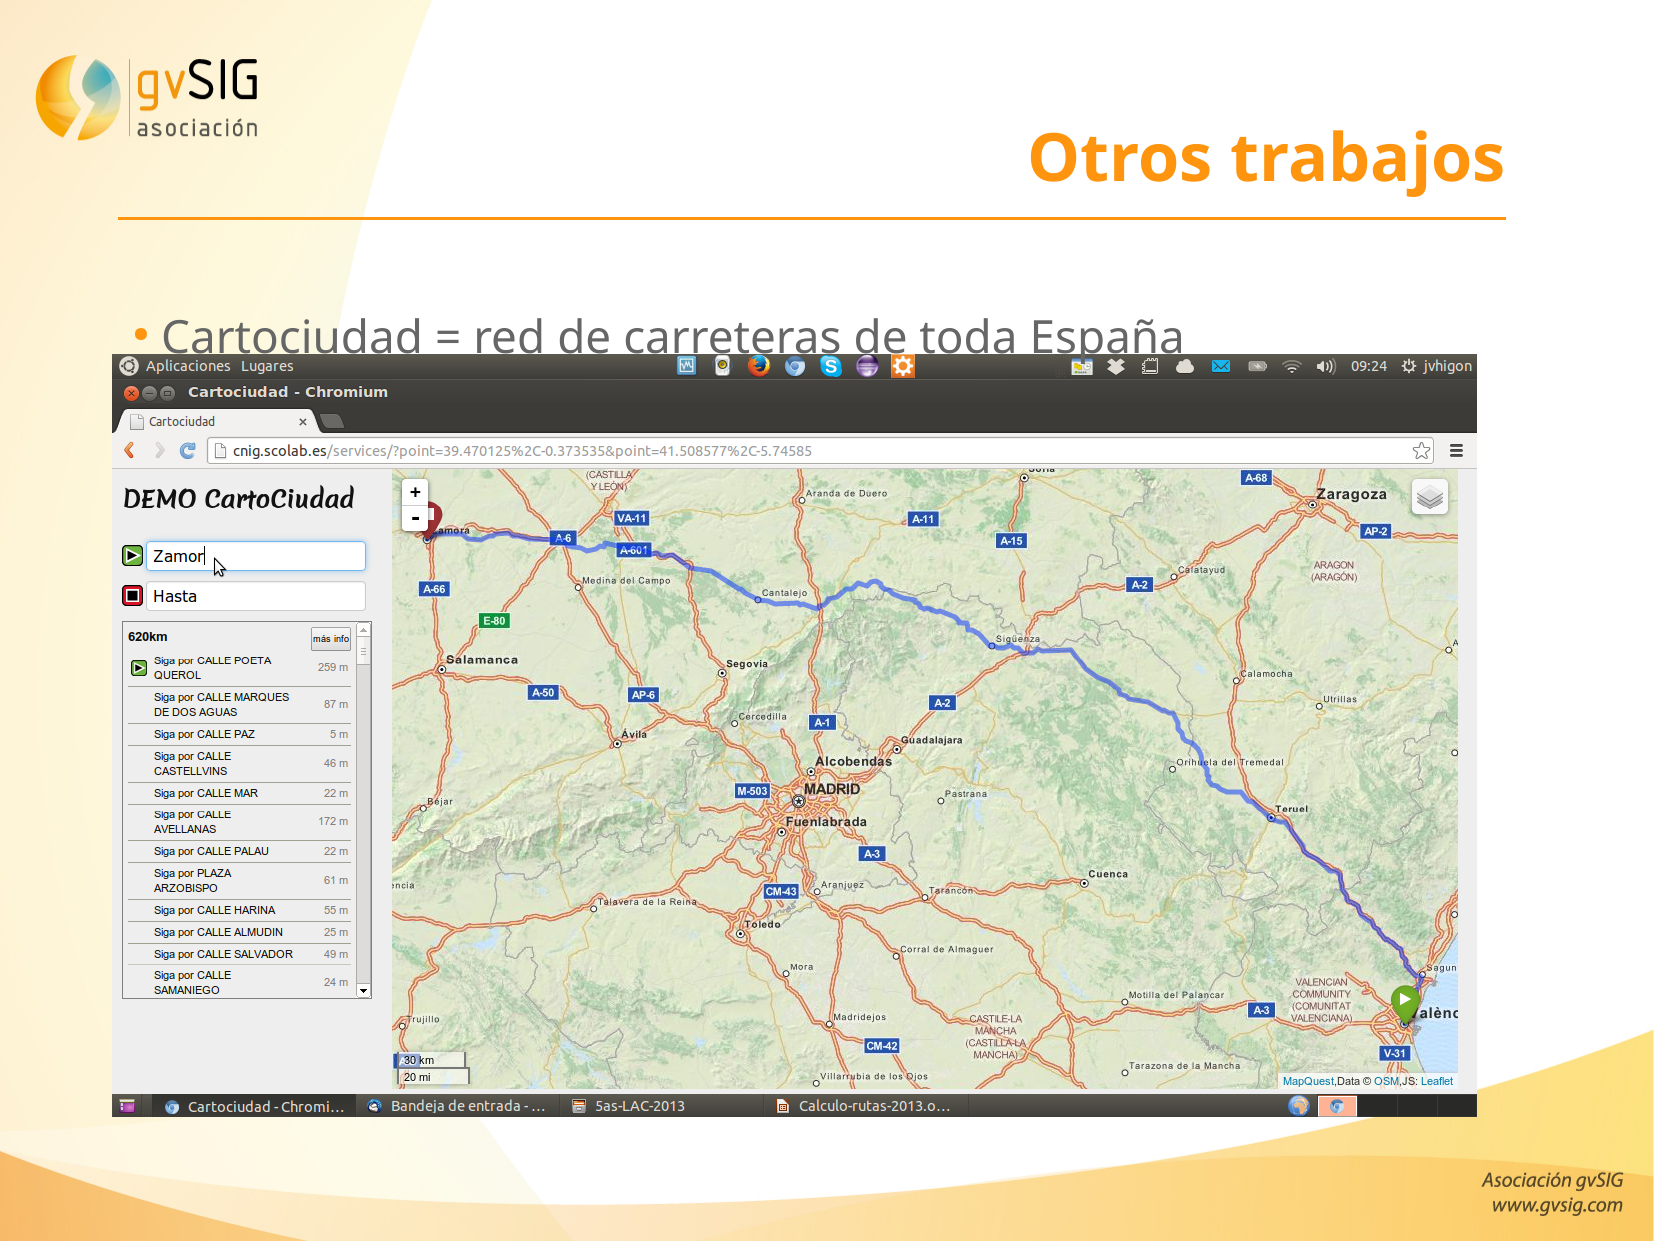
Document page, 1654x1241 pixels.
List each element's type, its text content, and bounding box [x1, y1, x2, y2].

text_box Cartociudad = red de carreteras de toda España [118, 265, 1477, 400]
title Otros trabajos [118, 106, 1506, 205]
picture [0, 0, 1654, 1241]
